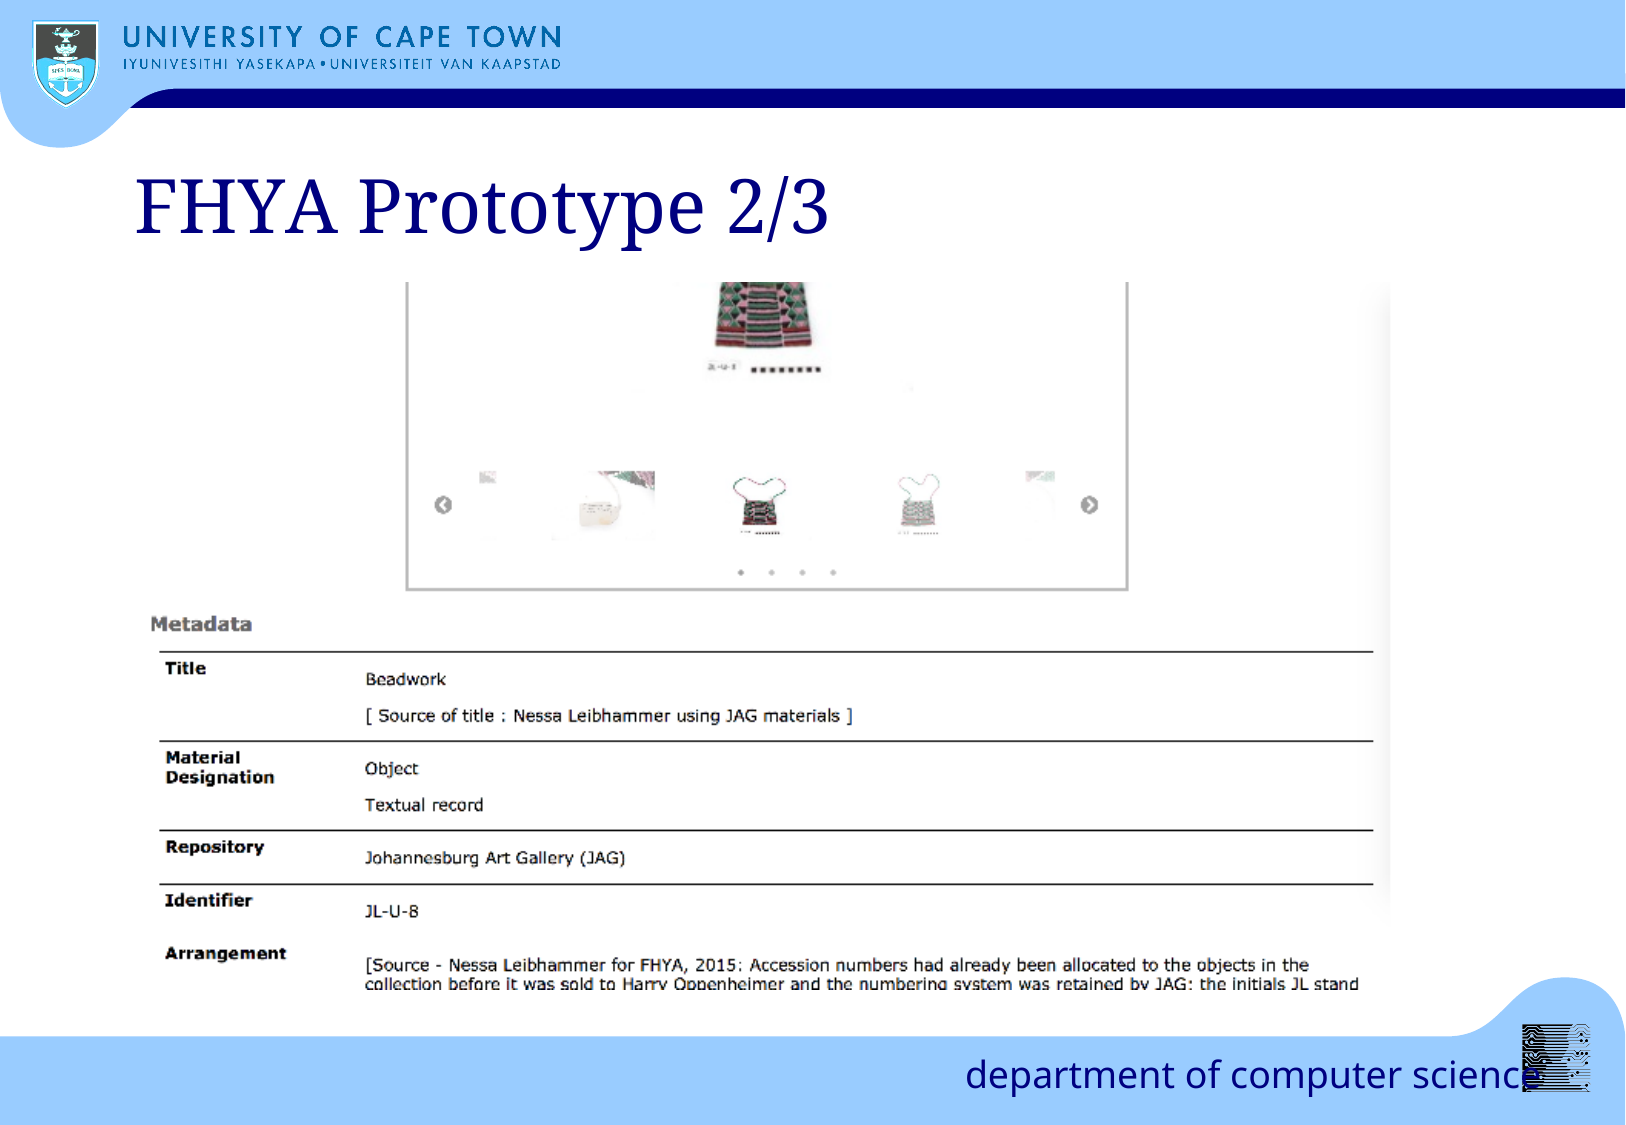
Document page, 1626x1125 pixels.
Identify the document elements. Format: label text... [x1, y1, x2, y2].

title FHYA Prototype 2/3 [134, 140, 1571, 268]
picture [135, 282, 1392, 991]
picture [1526, 1070, 1536, 1076]
picture [120, 23, 563, 71]
picture [1522, 1024, 1591, 1092]
